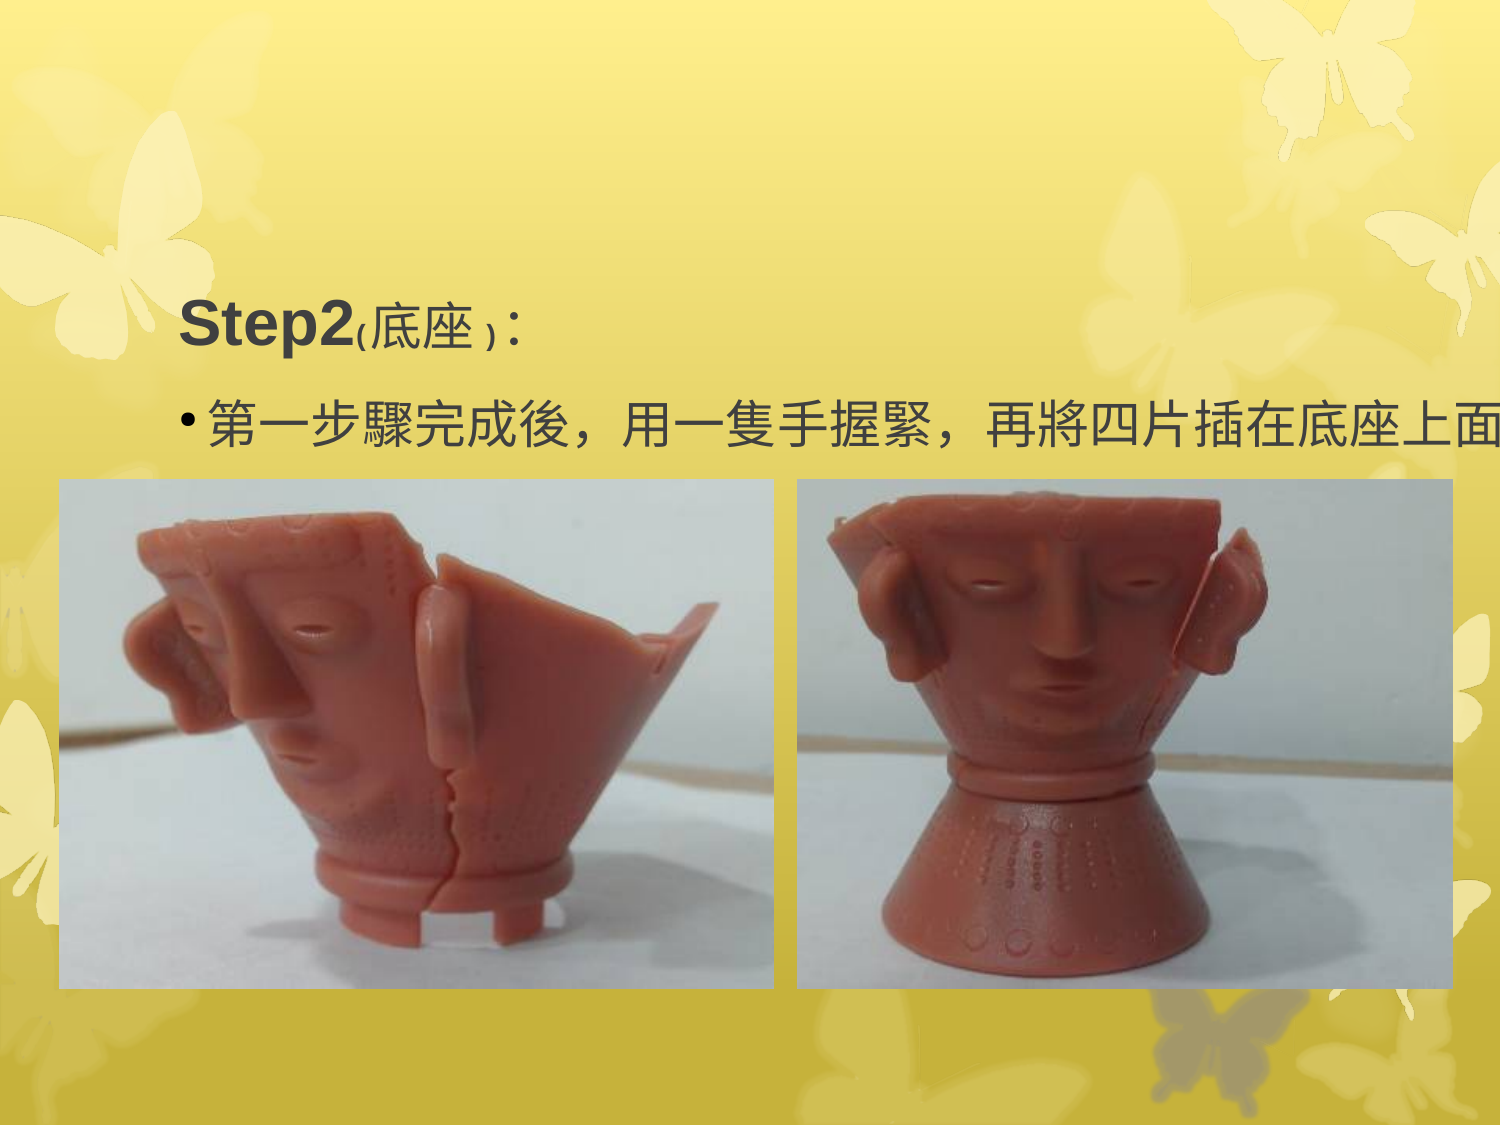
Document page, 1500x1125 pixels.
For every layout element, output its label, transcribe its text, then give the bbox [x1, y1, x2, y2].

picture [0, 0, 1500, 1125]
list Step2(底座)： 第一步驟完成後，用一隻手握緊，再將四片插在底座上面。 [163, 243, 1500, 502]
